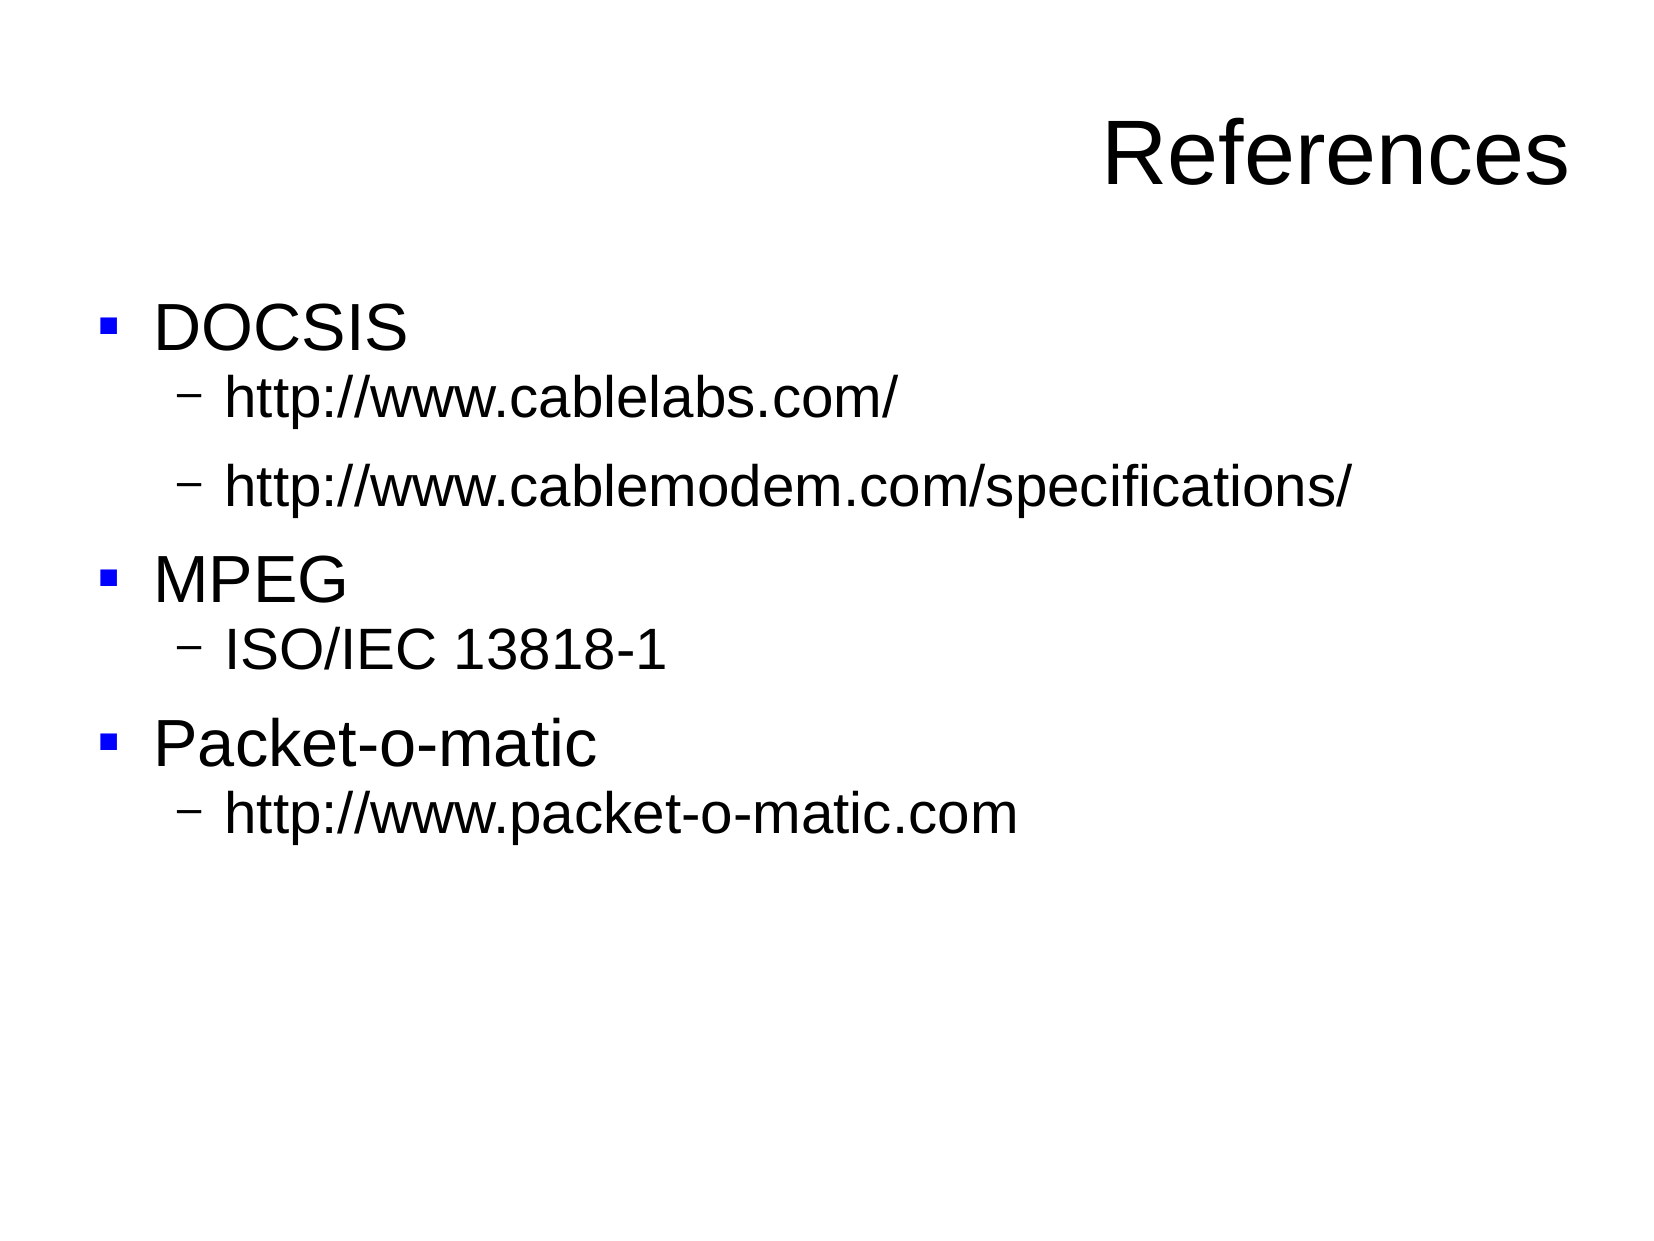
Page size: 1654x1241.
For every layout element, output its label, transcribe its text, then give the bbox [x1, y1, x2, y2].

list DOCSIS http://www.cablelabs.com/ http://www.cablemodem.com/specifications/ MPEG ISO/IEC 13818-1 Packet-o-matic http://www.packet-o-matic.com [82, 290, 1571, 1109]
title References [82, 49, 1571, 257]
